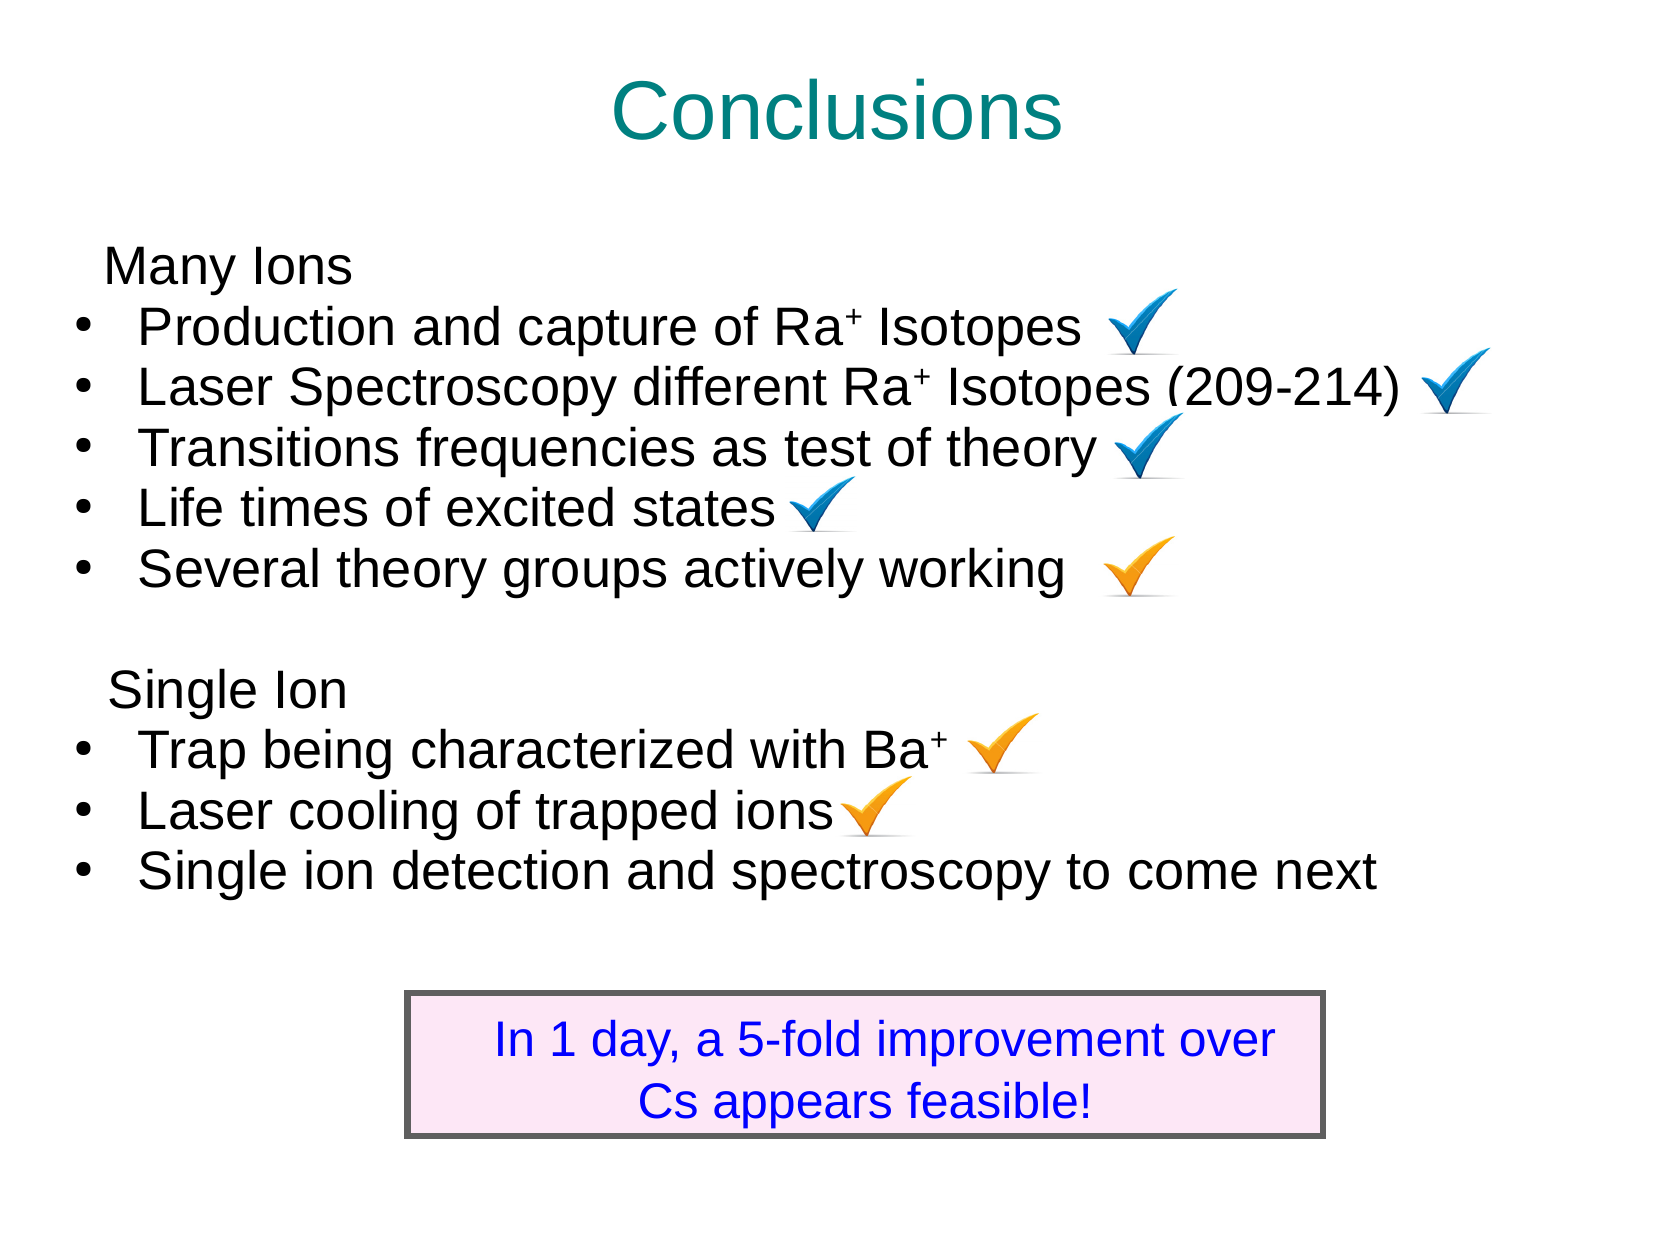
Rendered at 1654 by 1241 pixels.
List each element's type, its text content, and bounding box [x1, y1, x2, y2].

text_box In 1 day, a 5-fold improvement over Cs appears feasible! [407, 993, 1323, 1137]
text_box Many Ions Production and capture of Ra+ Isotopes Laser Spectroscopy different Ra+ Isotopes (209-214) Transitions frequencies as test of theory Life times of excited states Several theory groups actively working Single Ion Trap being characterized with Ba+ Laser cooling of trapped ions Single ion detection and spectroscopy to come next [59, 228, 1625, 951]
picture [1098, 533, 1179, 597]
picture [1417, 341, 1492, 414]
picture [1110, 406, 1185, 479]
title Conclusions [110, 0, 1565, 222]
picture [835, 773, 916, 837]
picture [1104, 282, 1179, 355]
picture [962, 710, 1043, 774]
picture [785, 471, 857, 532]
